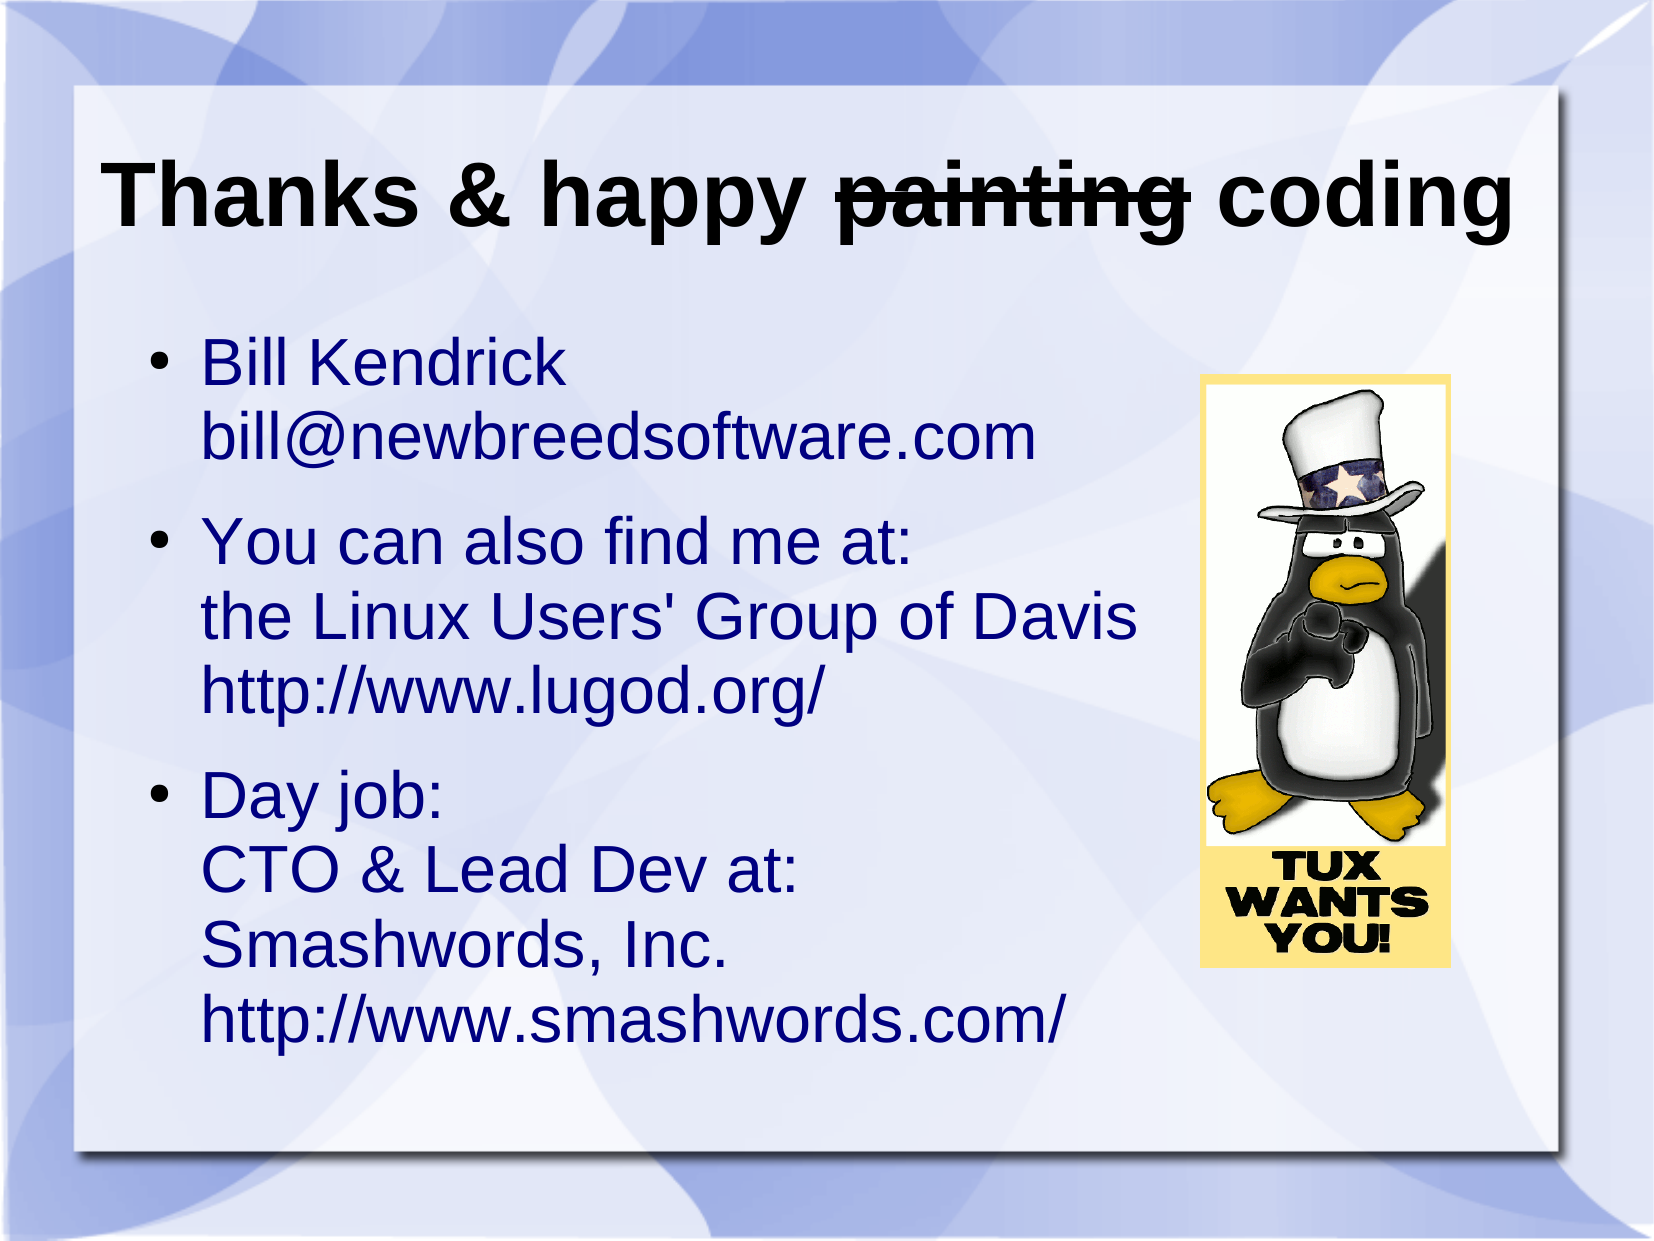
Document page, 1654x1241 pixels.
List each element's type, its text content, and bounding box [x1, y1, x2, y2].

title Thanks & happy painting coding [82, 98, 1536, 291]
list Bill Kendrick bill@newbreedsoftware.com You can also find me at: the Linux Users' Group of Davis http://www.lugod.org/ Day job: CTO & Lead Dev at: Smashwords, Inc. http://www.smashwords.com/ [129, 324, 1489, 1129]
picture [0, 0, 1654, 1241]
